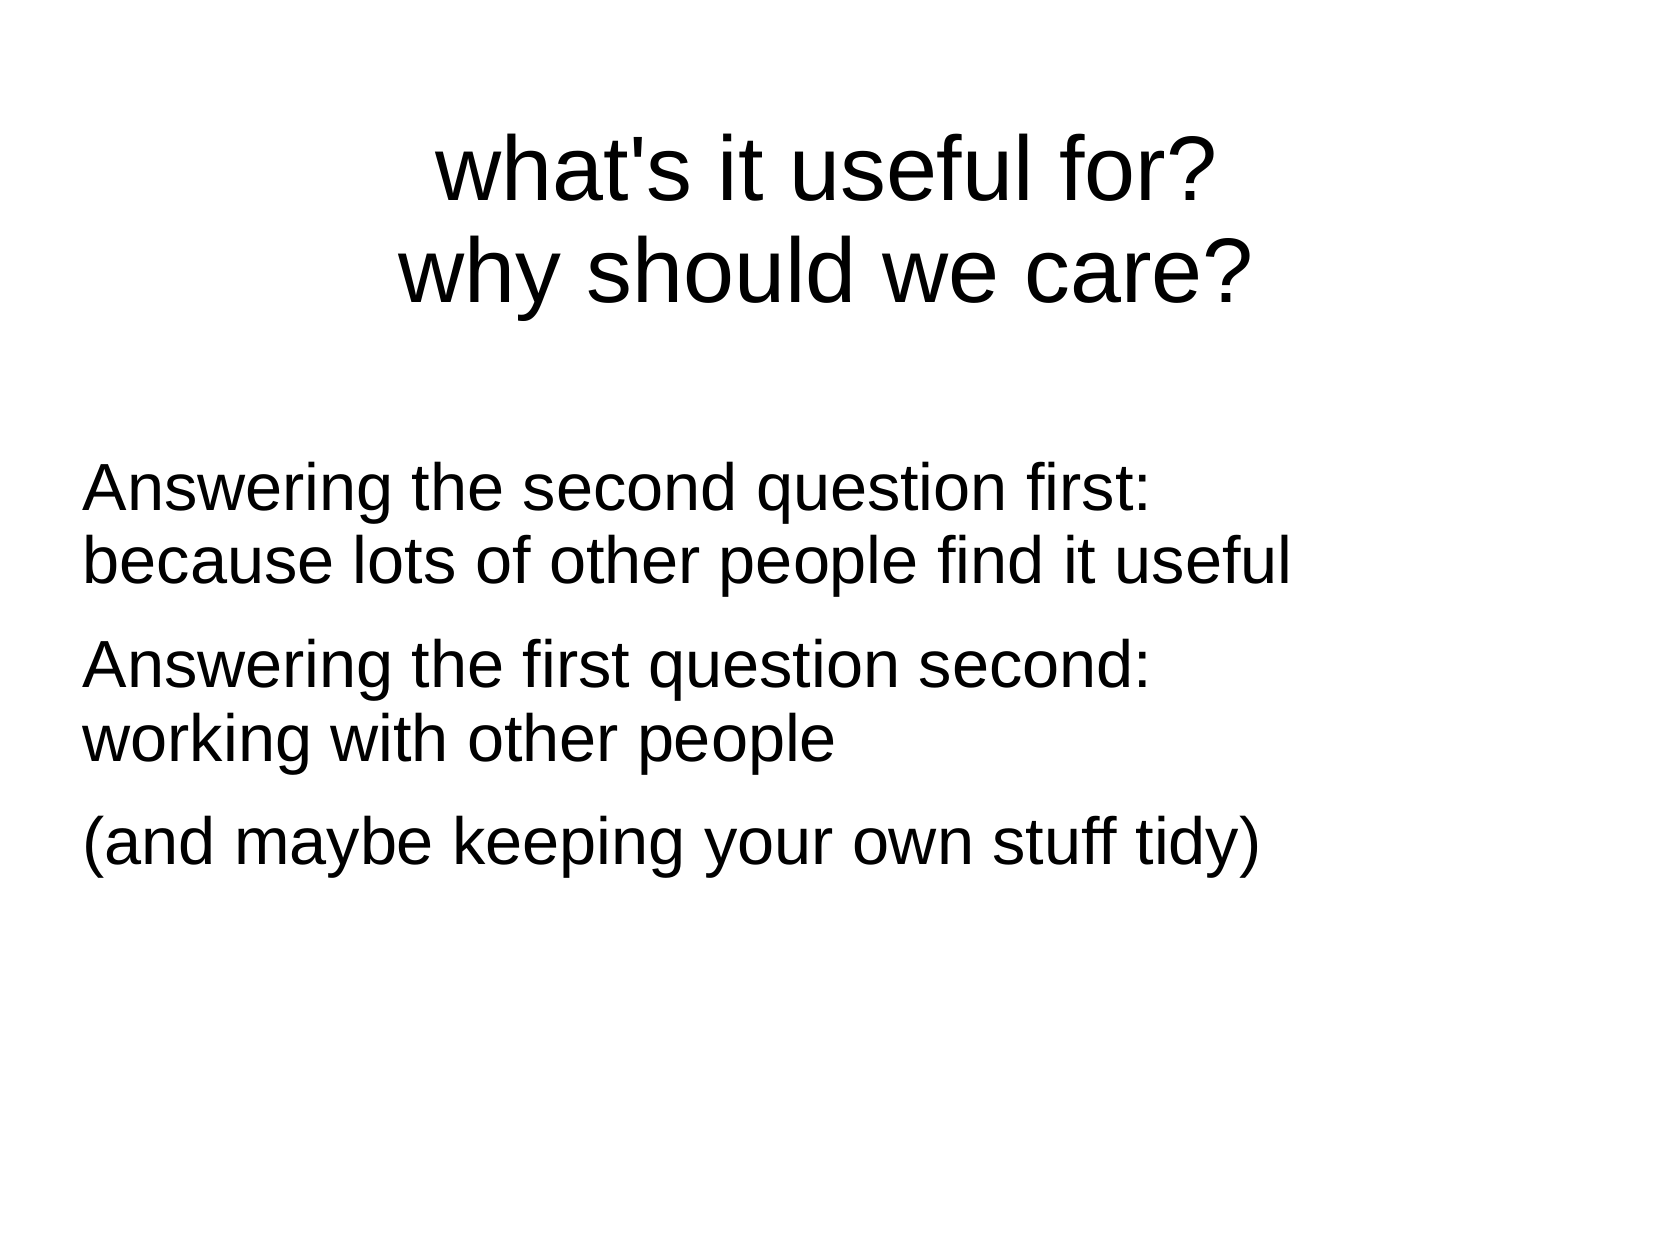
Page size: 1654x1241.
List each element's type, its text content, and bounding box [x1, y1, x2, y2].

title what's it useful for? why should we care? [82, 49, 1571, 391]
list Answering the second question first: because lots of other people find it useful Answering the first question second: working with other people (and maybe keeping your own stuff tidy) [82, 450, 1571, 1010]
